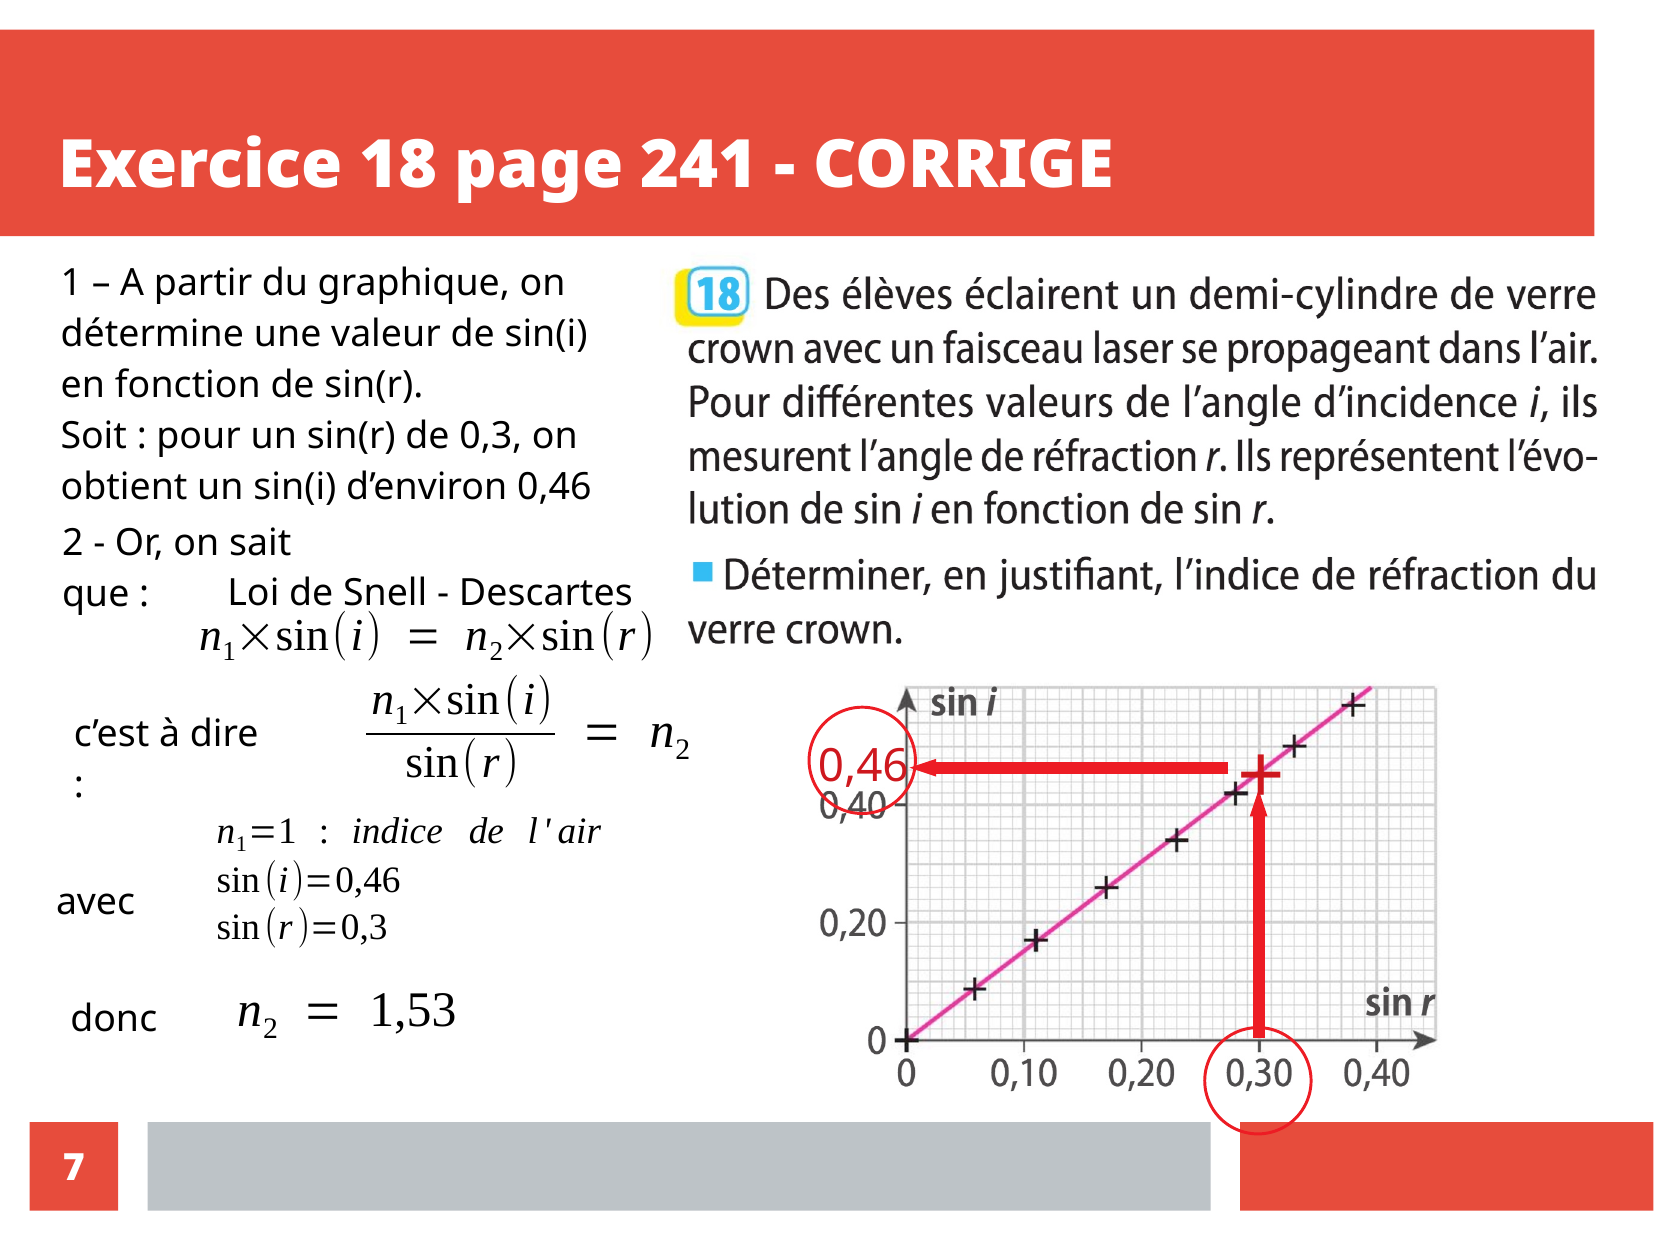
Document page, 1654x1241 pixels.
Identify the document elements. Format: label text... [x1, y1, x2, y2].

text_box avec [41, 867, 209, 930]
text_box + [1223, 708, 1295, 828]
chart [192, 608, 662, 667]
text_box c’est à dire : [59, 698, 283, 762]
picture [828, 798, 896, 812]
text_box donc [54, 982, 227, 1048]
chart [209, 809, 610, 951]
picture [827, 709, 897, 724]
chart [230, 982, 464, 1046]
picture [1207, 1030, 1309, 1105]
title Exercice 18 page 241 - CORRIGE [59, 59, 1595, 207]
text_box 1 – A partir du graphique, on détermine une valeur de sin(i) en fonction de sin(r). Soit : pour un sin(r) de 0,3, on obtient un sin(i) d’environ 0,46 [45, 248, 638, 500]
picture [659, 245, 1625, 1105]
chart [359, 672, 697, 792]
text_box 0,46 [803, 724, 913, 798]
text_box 2 - Or, on sait que : [47, 507, 367, 571]
text_box Loi de Snell - Descartes [212, 558, 602, 621]
